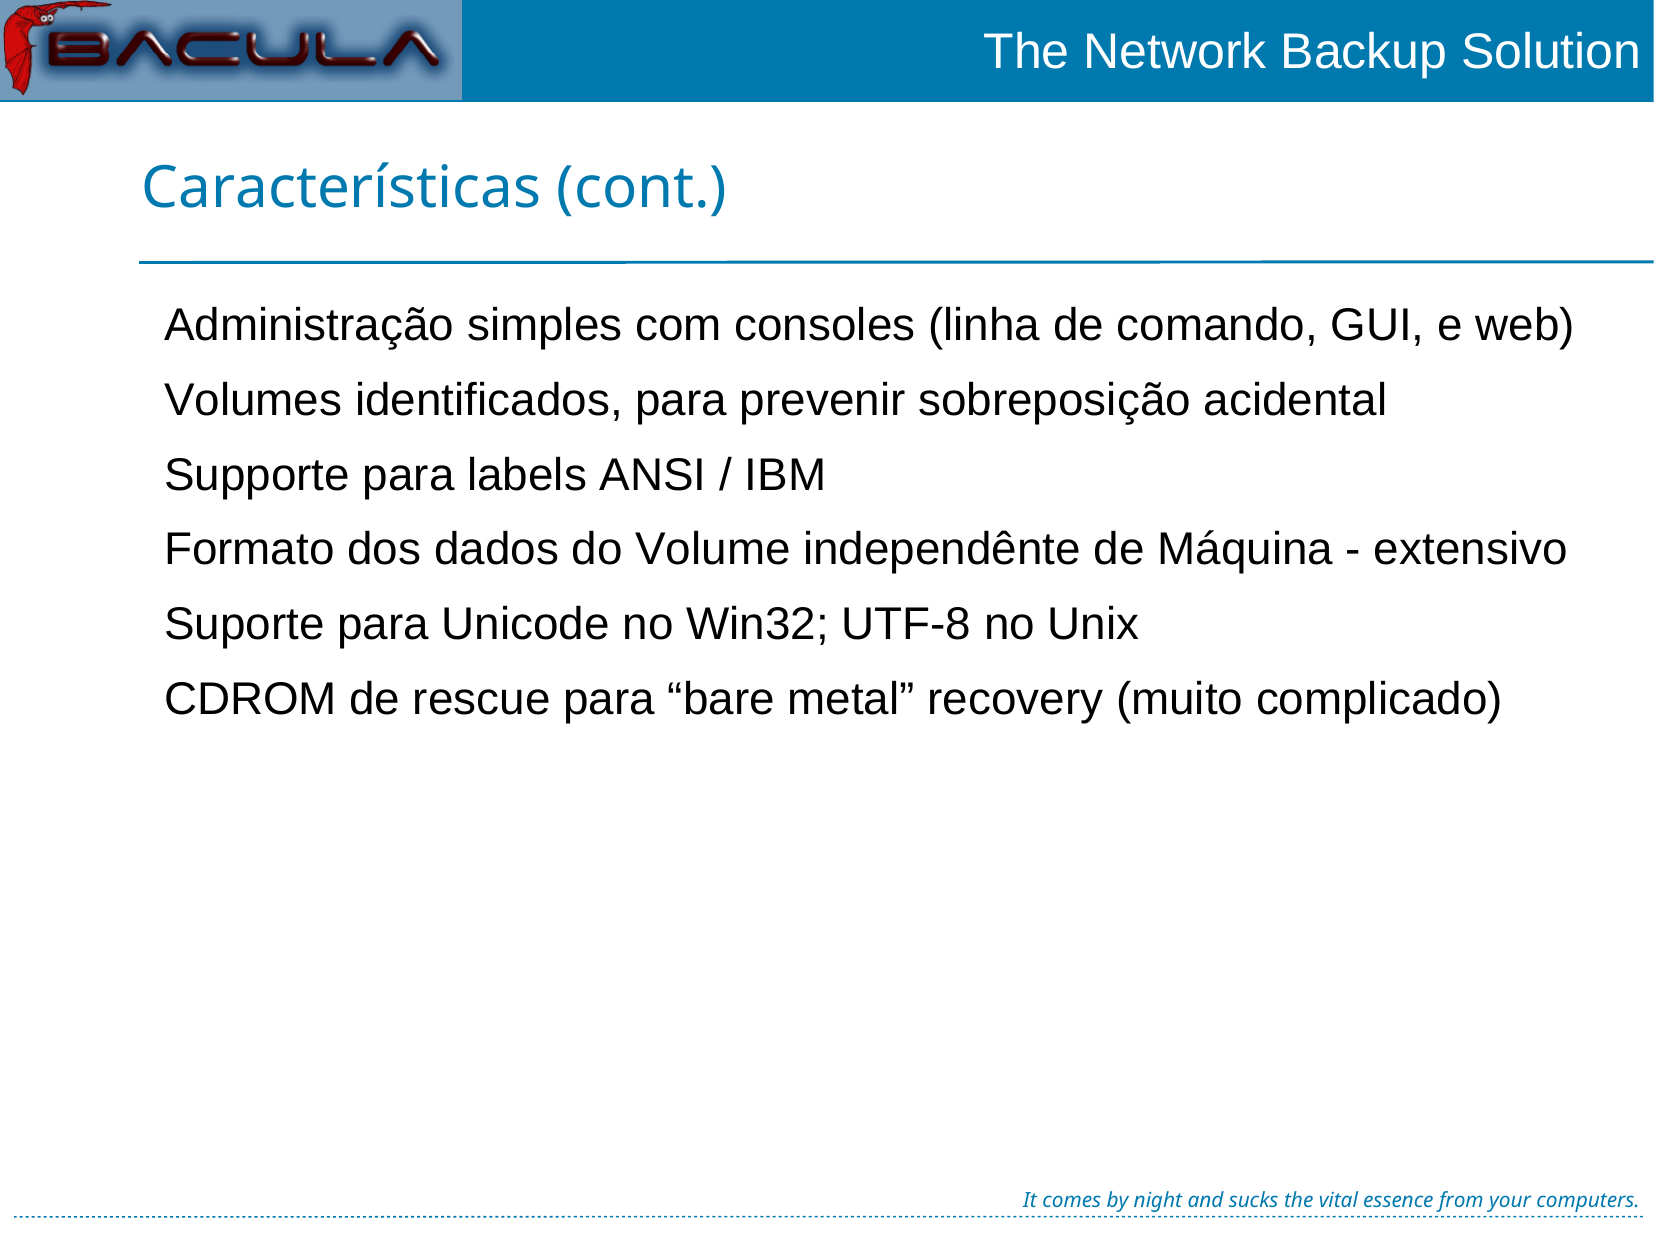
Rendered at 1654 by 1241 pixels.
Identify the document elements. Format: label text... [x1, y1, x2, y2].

title Características (cont.) [141, 112, 1501, 226]
list Administração simples com consoles (linha de comando, GUI, e web) Volumes identificados, para prevenir sobreposição acidental Supporte para labels ANSI / IBM Formato dos dados do Volume independênte de Máquina - extensivo Suporte para Unicode no Win32; UTF-8 no Unix CDROM de rescue para “bare metal” recovery (muito complicado) [69, 298, 1651, 1051]
picture [0, 0, 461, 99]
